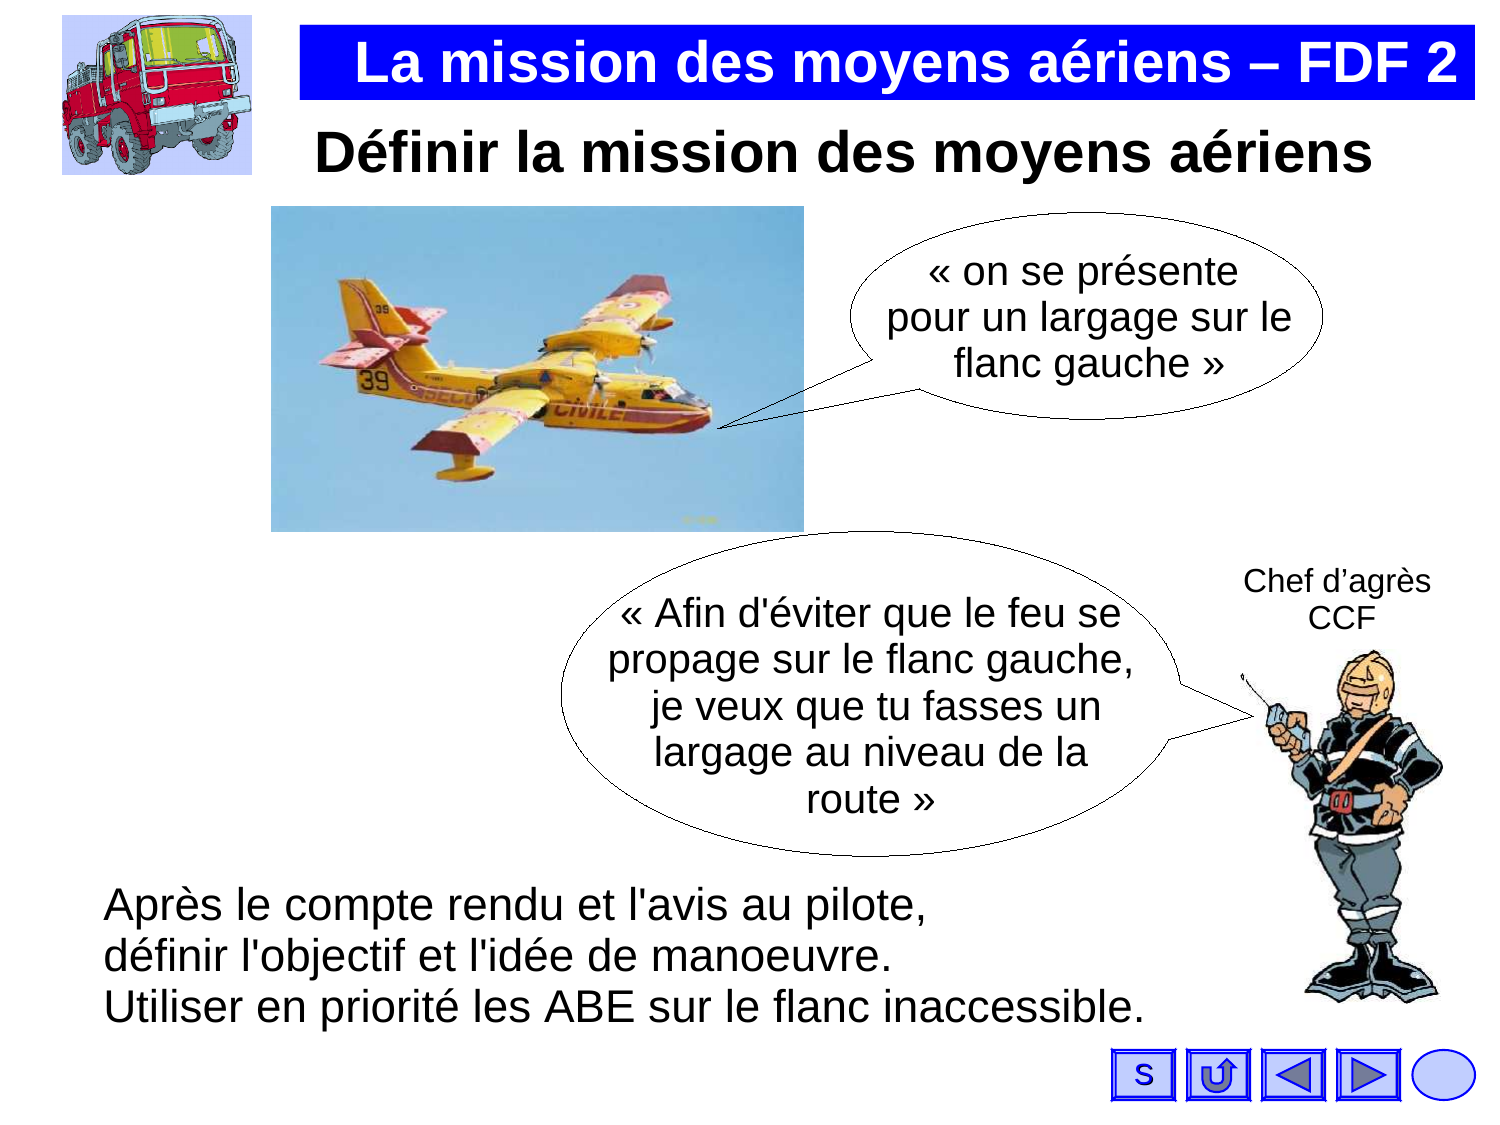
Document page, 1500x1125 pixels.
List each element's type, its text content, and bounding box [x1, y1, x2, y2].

text_box Définir la mission des moyens aériens [299, 112, 1390, 193]
text_box La mission des moyens aériens – FDF 2 [299, 24, 1475, 100]
text_box « on se présente pour un largage sur le flanc gauche » [838, 239, 1341, 396]
text_box Chef d’agrès CCF [1228, 555, 1447, 645]
picture [1240, 649, 1443, 1004]
text_box Après le compte rendu et l'avis au pilote, définir l'objectif et l'idée de manoeuvre. Utiliser en priorité les ABE sur le flanc inaccessible. [88, 871, 1211, 1041]
text_box « Afin d'éviter que le feu se propage sur le flanc gauche, je veux que tu fasses un largage au niveau de la route » [590, 582, 1152, 832]
picture [271, 206, 804, 532]
text_box [1412, 1049, 1476, 1101]
